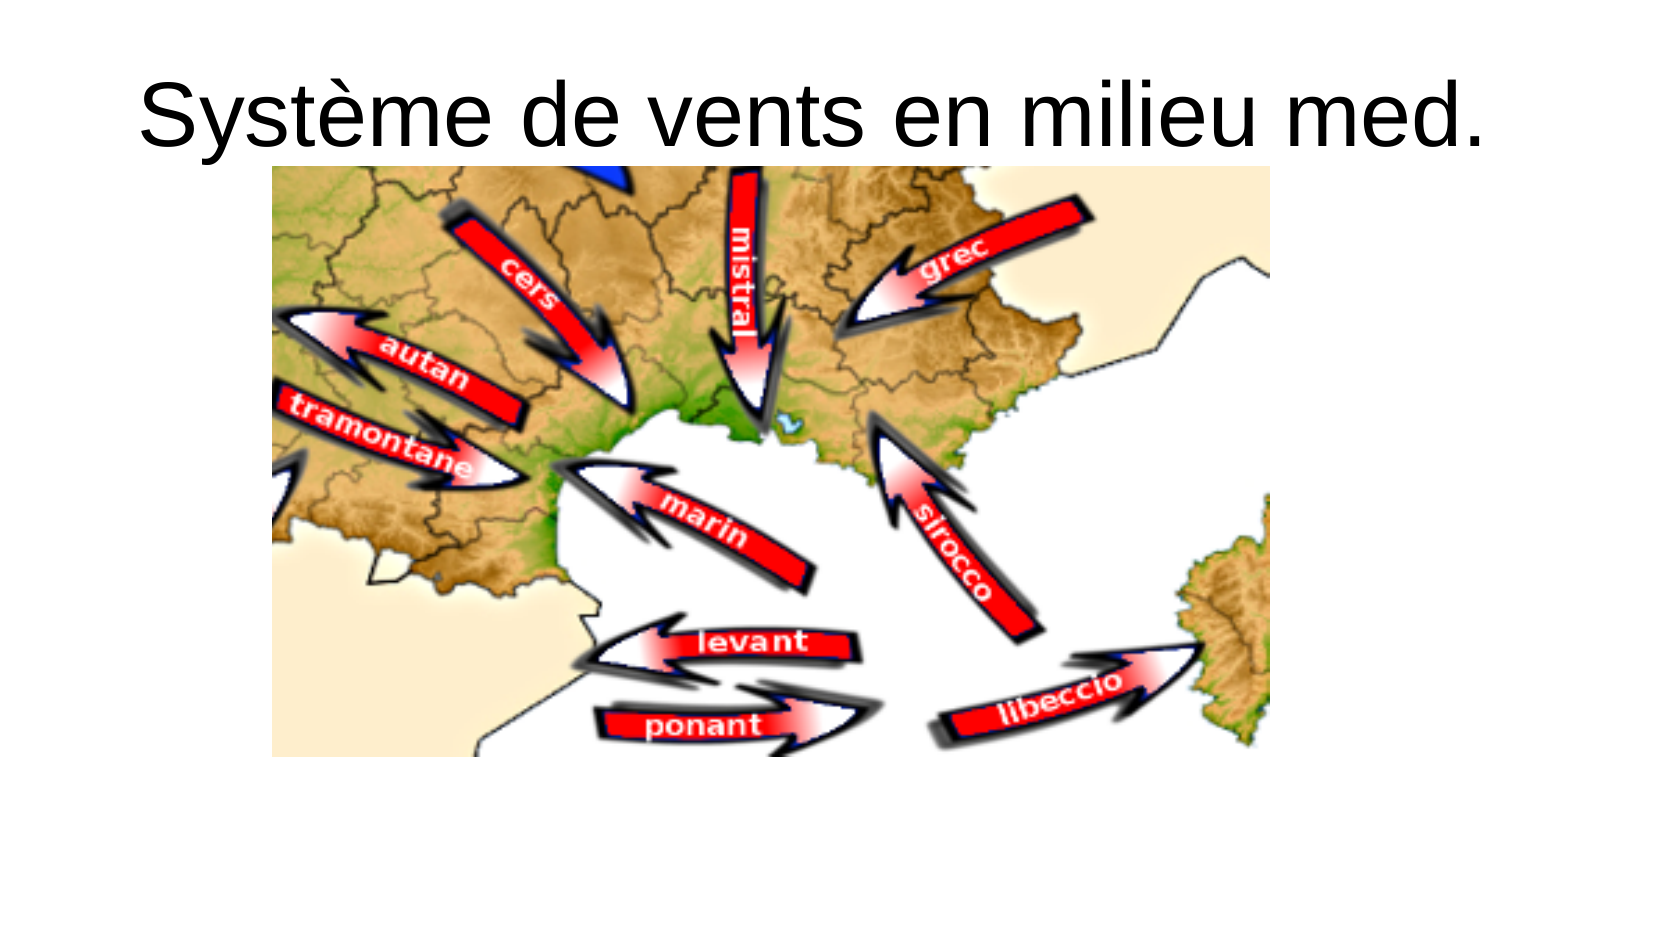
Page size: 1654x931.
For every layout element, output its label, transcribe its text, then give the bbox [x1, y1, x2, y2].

picture [272, 166, 1270, 758]
title Système de vents en milieu med. [82, 37, 1571, 193]
